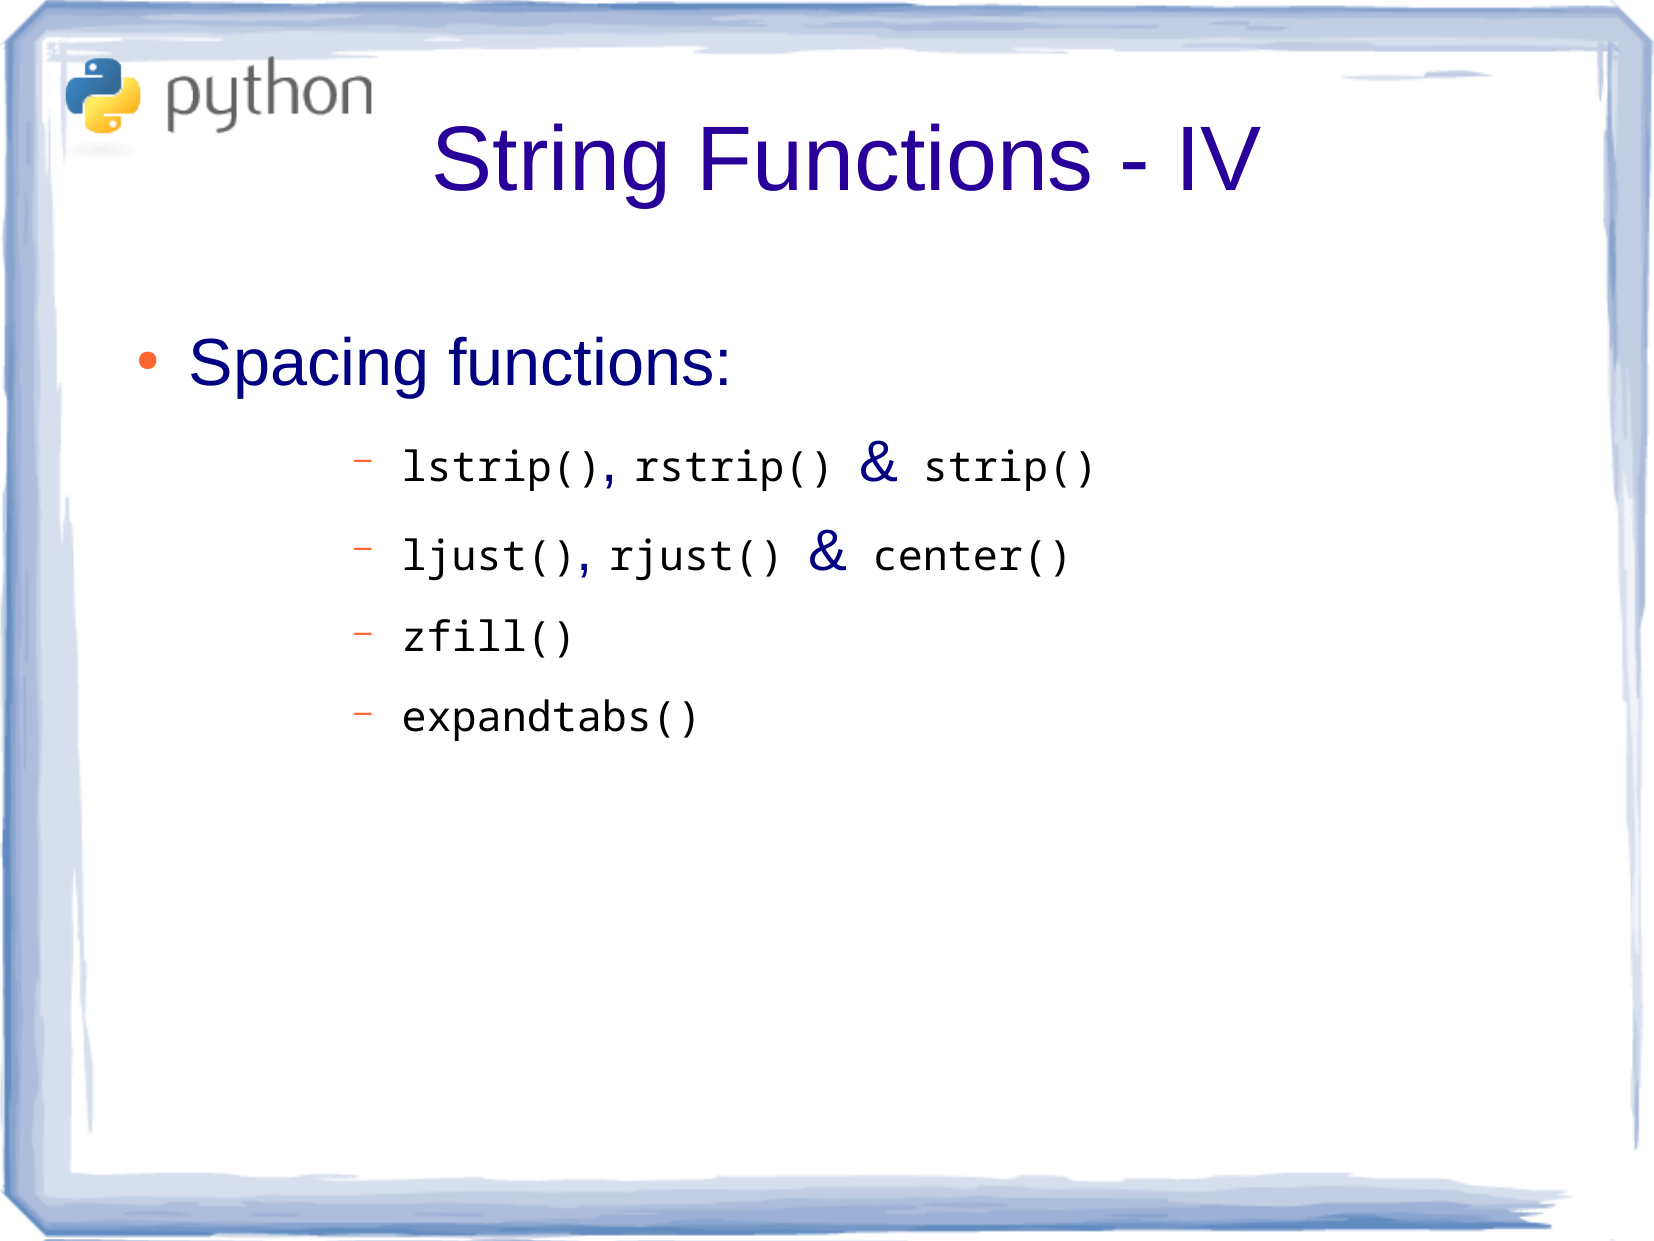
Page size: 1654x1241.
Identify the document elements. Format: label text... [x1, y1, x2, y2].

list Spacing functions: lstrip(), rstrip() & strip() ljust(), rjust() & center() zfill() expandtabs() [118, 324, 1571, 990]
title String Functions - IV [86, 55, 1576, 263]
picture [0, 0, 1654, 1241]
